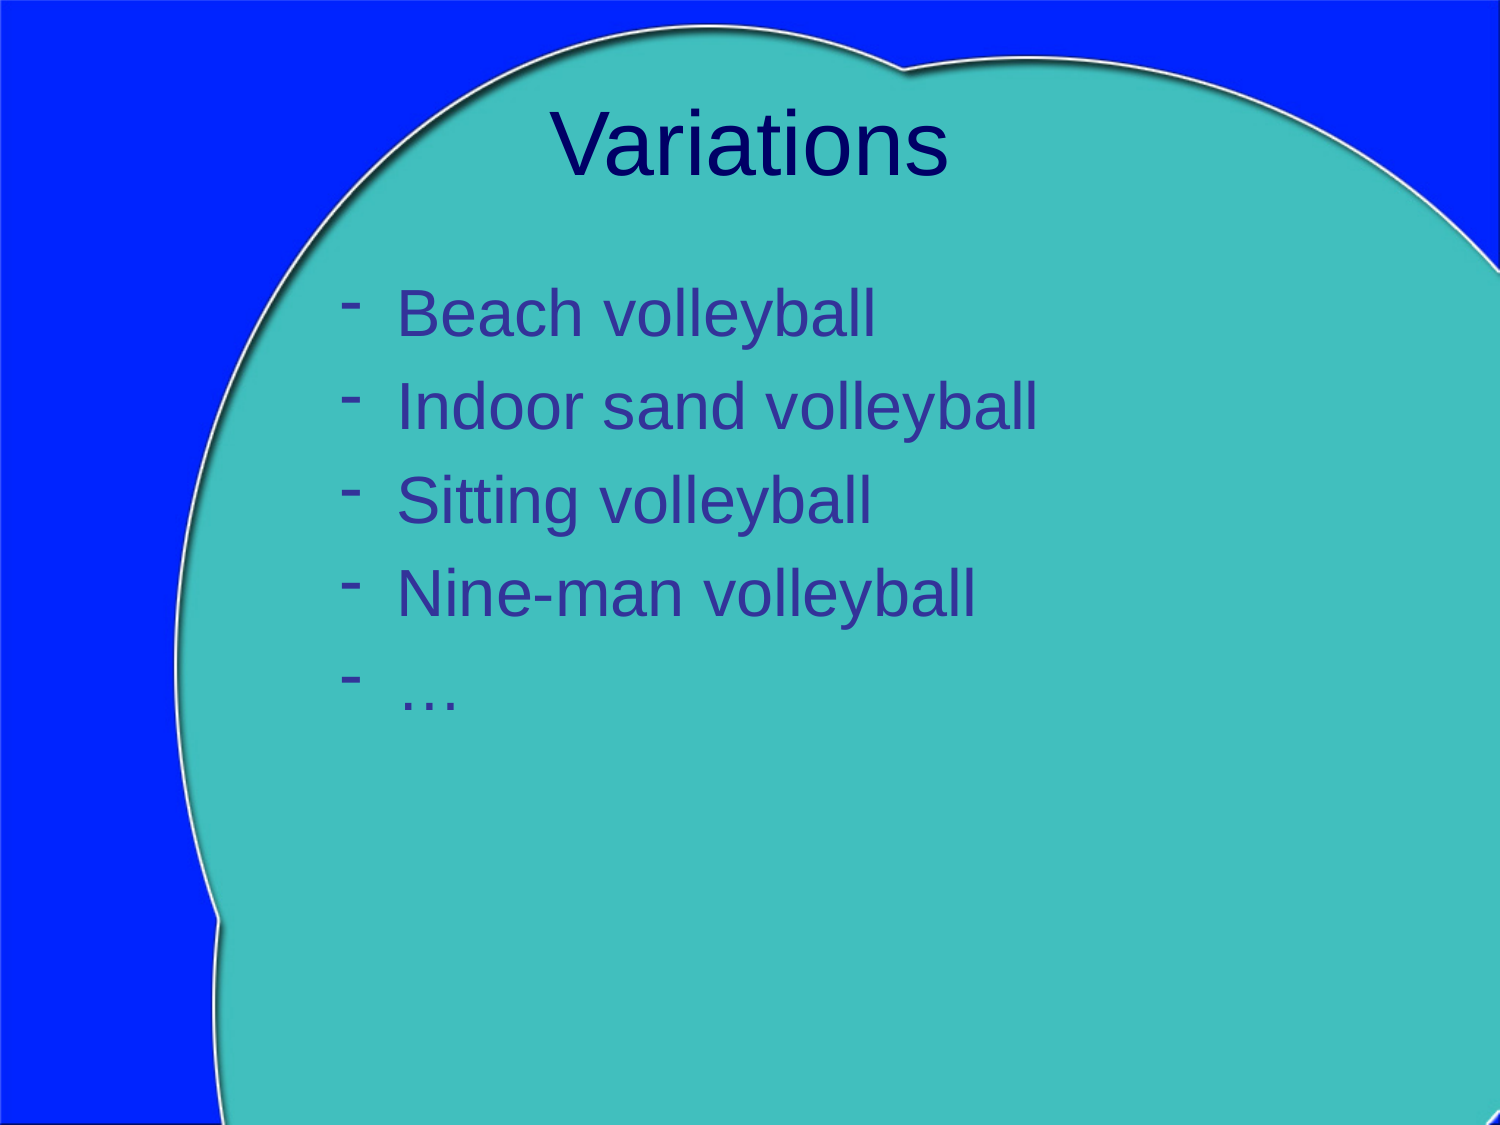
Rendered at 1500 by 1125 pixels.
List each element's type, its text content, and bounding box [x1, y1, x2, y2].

title Variations [75, 45, 1425, 233]
picture [0, 0, 1500, 1125]
list Beach volleyball Indoor sand volleyball Sitting volleyball Nine-man volleyball … [324, 262, 1425, 1005]
